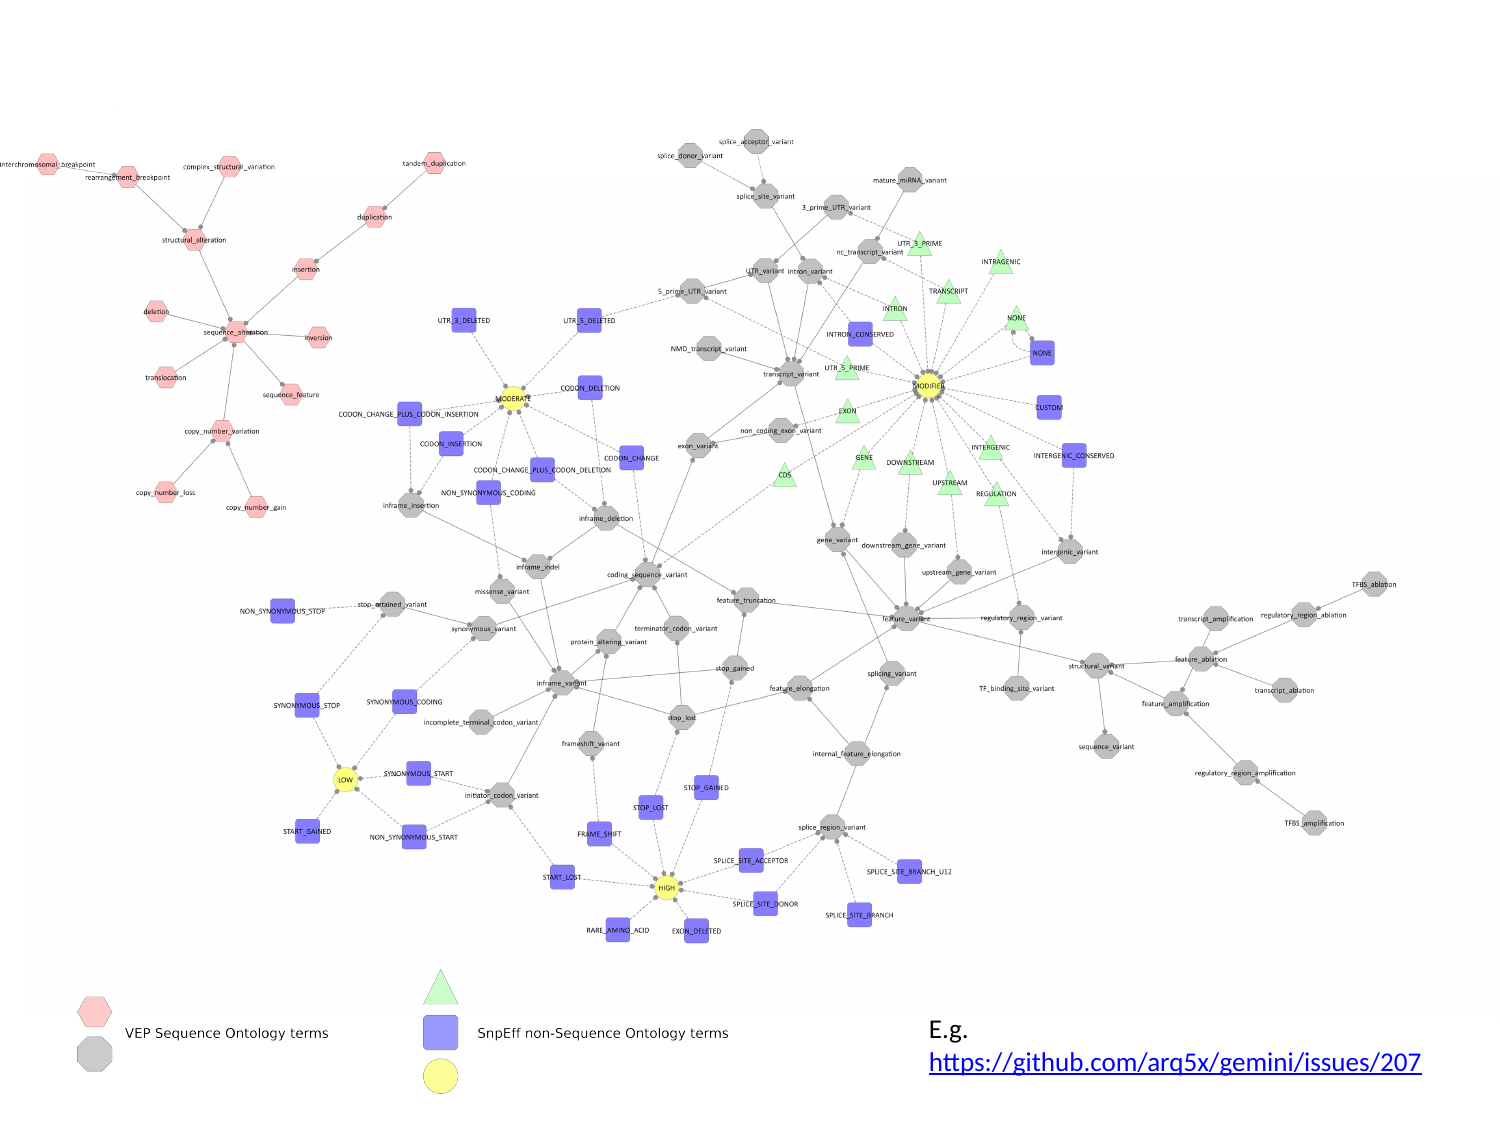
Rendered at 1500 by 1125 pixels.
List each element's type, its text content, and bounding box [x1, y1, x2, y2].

picture [0, 106, 1500, 1099]
text_box E.g. https://github.com/arq5x/gemini/issues/207 [914, 1004, 1437, 1084]
